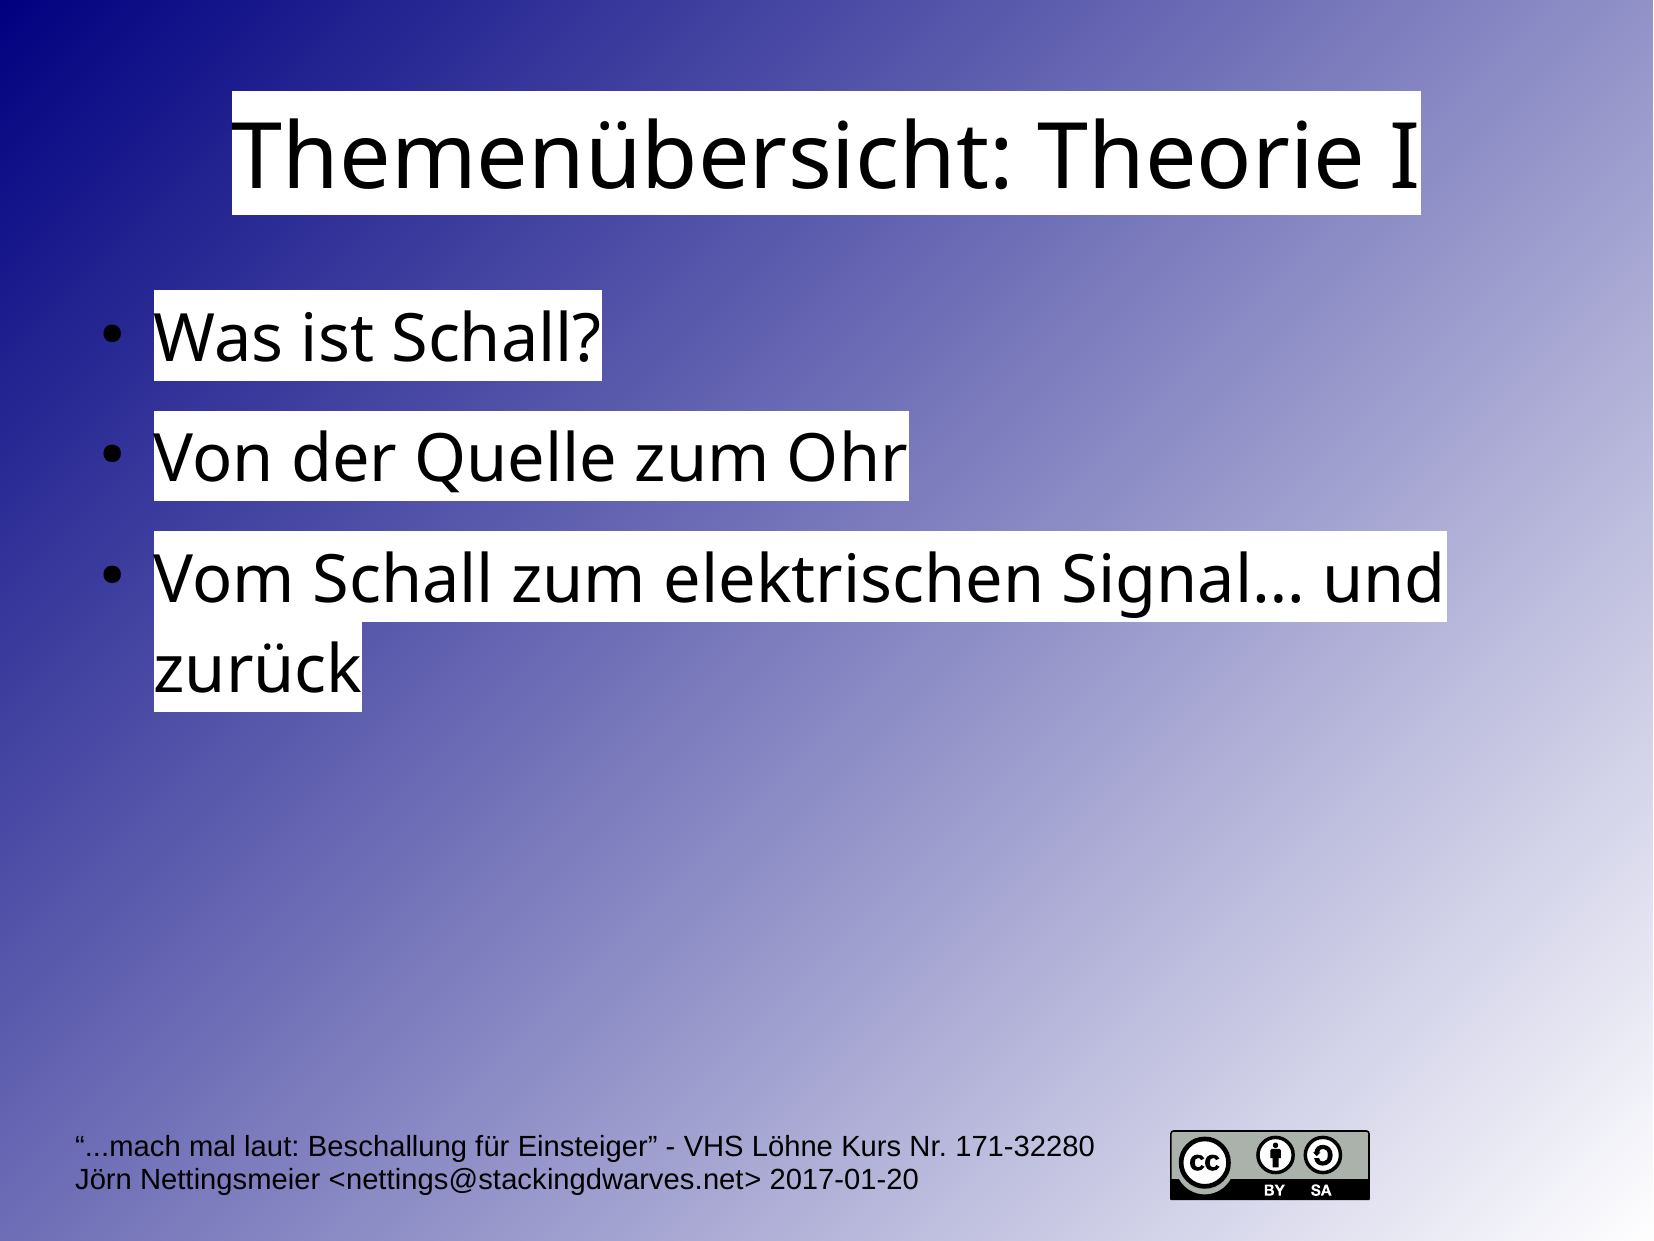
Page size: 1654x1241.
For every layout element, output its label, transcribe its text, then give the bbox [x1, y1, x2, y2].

list Was ist Schall? Von der Quelle zum Ohr Vom Schall zum elektrischen Signal… und zurück [82, 290, 1571, 1010]
title Themenübersicht: Theorie I [82, 49, 1571, 257]
